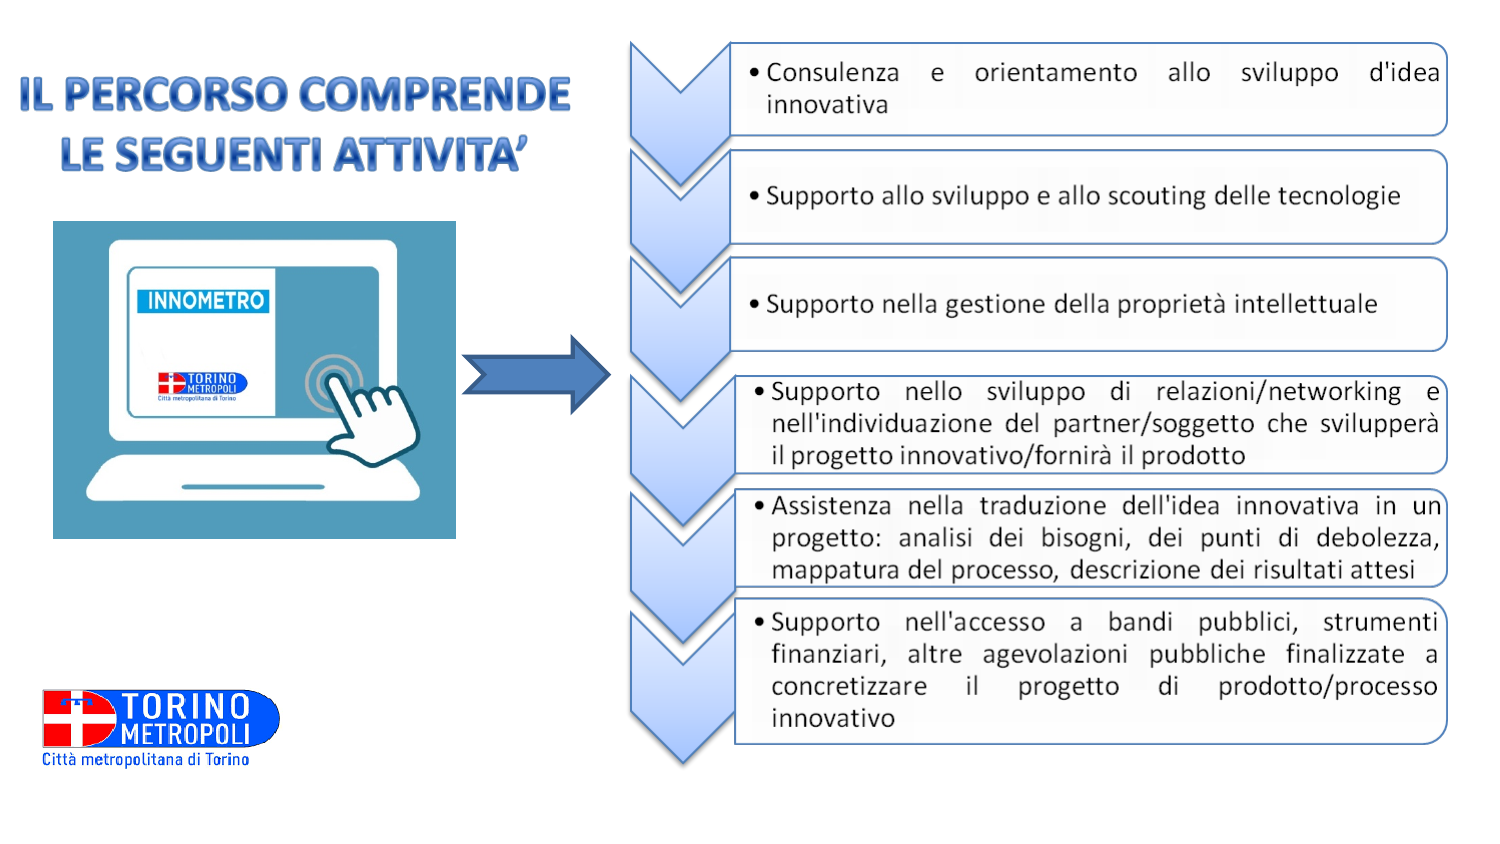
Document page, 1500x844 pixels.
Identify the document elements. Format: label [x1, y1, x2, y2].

picture [29, 669, 298, 789]
picture [53, 221, 456, 540]
text_box [466, 339, 609, 411]
picture [0, 46, 602, 193]
picture [622, 36, 1460, 790]
